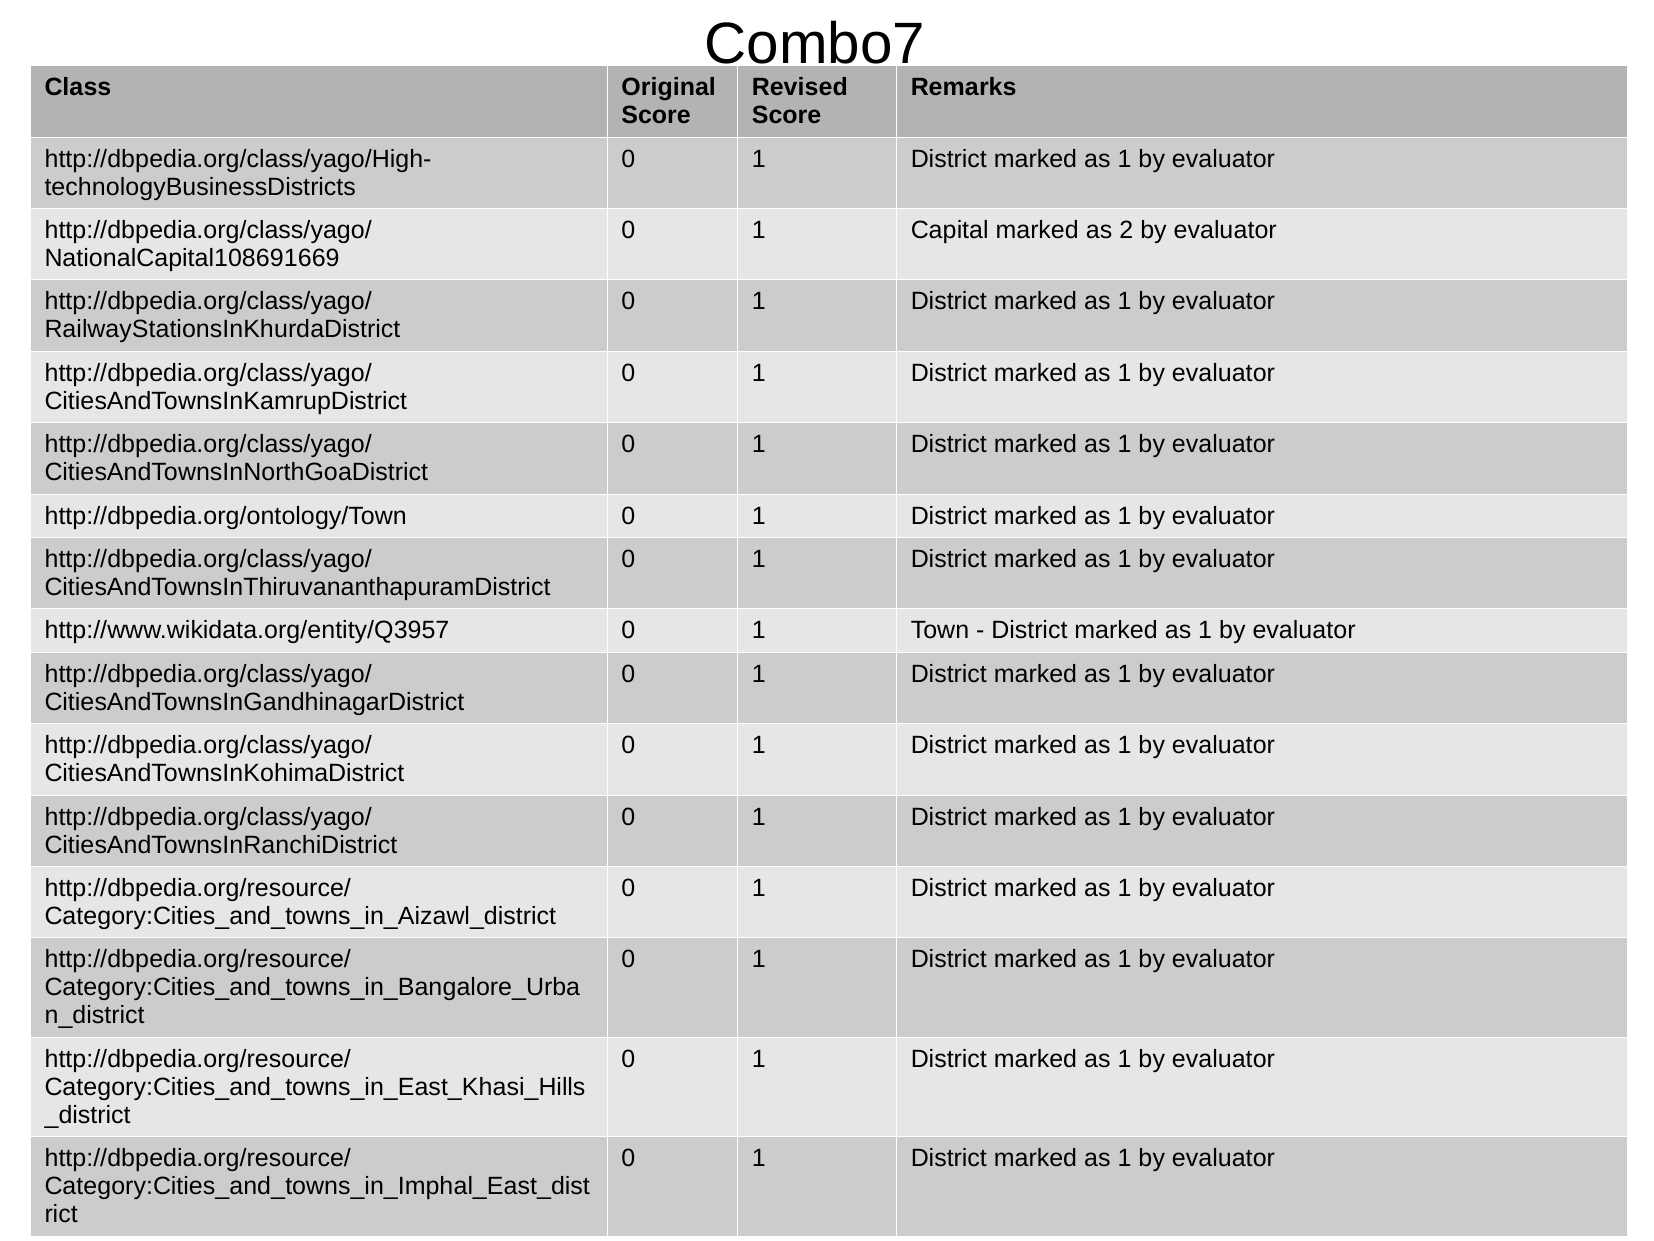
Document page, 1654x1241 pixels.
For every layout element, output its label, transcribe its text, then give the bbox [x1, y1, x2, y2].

table_cell 0 [608, 1038, 737, 1136]
table_cell http://www.wikidata.org/entity/Q3957 [31, 609, 607, 652]
table_cell 1 [738, 796, 896, 866]
table_cell District marked as 1 by evaluator [897, 938, 1627, 1037]
table_cell http://dbpedia.org/ontology/Town [31, 495, 607, 537]
table_cell Town - District marked as 1 by evaluator [897, 609, 1627, 652]
table_cell http://dbpedia.org/class/yago/CitiesAndTownsInRanchiDistrict [31, 796, 607, 866]
table_cell 1 [738, 867, 896, 937]
table_cell 0 [608, 609, 737, 652]
table_cell District marked as 1 by evaluator [897, 653, 1627, 723]
table_cell 1 [738, 138, 896, 208]
table_cell http://dbpedia.org/class/yago/High-technologyBusinessDistricts [31, 138, 607, 208]
table_cell http://dbpedia.org/resource/Category:Cities_and_towns_in_Bangalore_Urban_district [31, 938, 607, 1037]
table_cell 1 [738, 538, 896, 608]
table_header Class [31, 66, 607, 137]
table_cell 0 [608, 938, 737, 1037]
table_cell 1 [738, 653, 896, 723]
table_cell 0 [608, 724, 737, 795]
table_cell 1 [738, 1038, 896, 1136]
table_cell District marked as 1 by evaluator [897, 867, 1627, 937]
table_cell District marked as 1 by evaluator [897, 352, 1627, 422]
table_header Original Score [608, 76, 737, 137]
table_cell 1 [738, 352, 896, 422]
table_cell District marked as 1 by evaluator [897, 423, 1627, 494]
table_cell http://dbpedia.org/class/yago/RailwayStationsInKhurdaDistrict [31, 280, 607, 351]
table_cell 0 [608, 495, 737, 537]
table_cell http://dbpedia.org/class/yago/CitiesAndTownsInNorthGoaDistrict [31, 423, 607, 494]
table_cell District marked as 1 by evaluator [897, 724, 1627, 795]
table_cell District marked as 1 by evaluator [897, 1137, 1627, 1236]
table_cell http://dbpedia.org/class/yago/CitiesAndTownsInKohimaDistrict [31, 724, 607, 795]
table_cell http://dbpedia.org/class/yago/CitiesAndTownsInThiruvananthapuramDistrict [31, 538, 607, 608]
title Combo7 [70, 10, 1560, 76]
table_cell 0 [608, 796, 737, 866]
table_cell 0 [608, 352, 737, 422]
table_cell 1 [738, 423, 896, 494]
table_cell 1 [738, 1137, 896, 1236]
table_cell 0 [608, 867, 737, 937]
table_cell http://dbpedia.org/resource/Category:Cities_and_towns_in_Aizawl_district [31, 867, 607, 937]
table_cell District marked as 1 by evaluator [897, 280, 1627, 351]
table_cell District marked as 1 by evaluator [897, 495, 1627, 537]
table_cell http://dbpedia.org/class/yago/NationalCapital108691669 [31, 209, 607, 279]
table_header Remarks [897, 66, 1627, 137]
table_cell http://dbpedia.org/class/yago/CitiesAndTownsInKamrupDistrict [31, 352, 607, 422]
table_cell 1 [738, 280, 896, 351]
table_cell 1 [738, 724, 896, 795]
table_cell District marked as 1 by evaluator [897, 796, 1627, 866]
table_cell 1 [738, 609, 896, 652]
table_header Revised Score [738, 76, 896, 137]
table_cell Capital marked as 2 by evaluator [897, 209, 1627, 279]
table_cell 0 [608, 423, 737, 494]
table_cell 0 [608, 138, 737, 208]
table_cell http://dbpedia.org/class/yago/CitiesAndTownsInGandhinagarDistrict [31, 653, 607, 723]
table_cell District marked as 1 by evaluator [897, 1038, 1627, 1136]
table_cell 0 [608, 653, 737, 723]
table_cell 0 [608, 538, 737, 608]
table_cell 0 [608, 1137, 737, 1236]
table_cell http://dbpedia.org/resource/Category:Cities_and_towns_in_East_Khasi_Hills_district [31, 1038, 607, 1136]
table_cell District marked as 1 by evaluator [897, 538, 1627, 608]
table_cell District marked as 1 by evaluator [897, 138, 1627, 208]
table_cell 0 [608, 280, 737, 351]
table_cell 1 [738, 495, 896, 537]
table_cell http://dbpedia.org/resource/Category:Cities_and_towns_in_Imphal_East_district [31, 1137, 607, 1236]
table_cell 0 [608, 209, 737, 279]
table_cell 1 [738, 938, 896, 1037]
table_cell 1 [738, 209, 896, 279]
